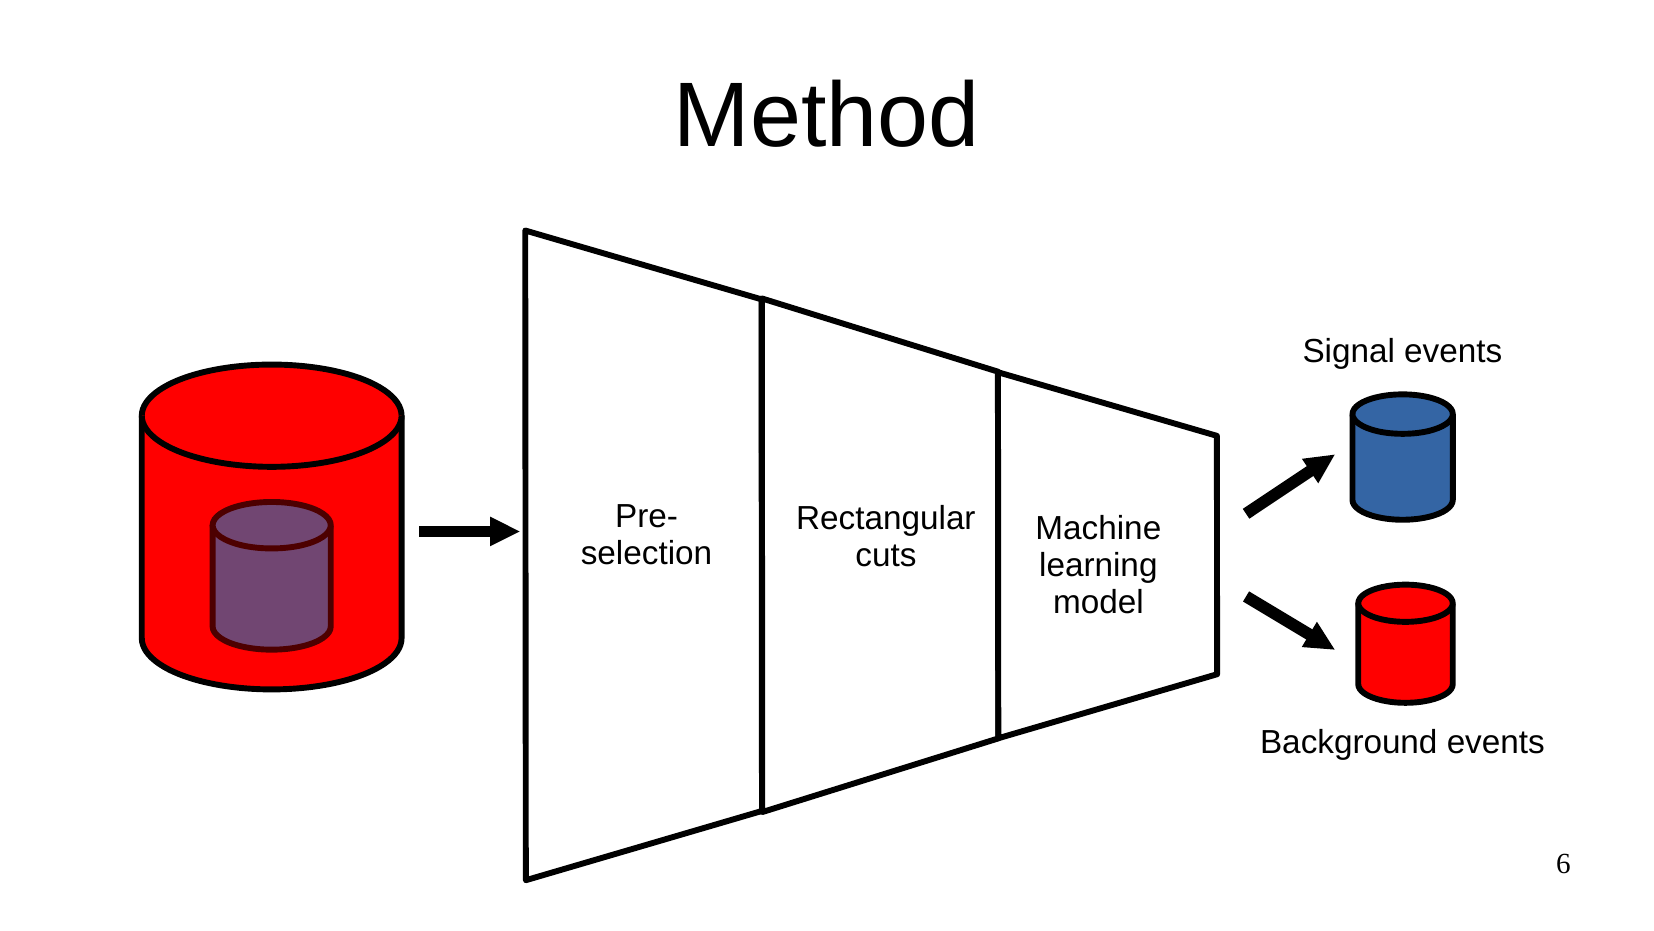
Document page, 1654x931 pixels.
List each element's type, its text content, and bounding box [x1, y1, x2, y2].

text_box [1352, 394, 1453, 520]
text_box Background events [1240, 715, 1565, 768]
title Method [82, 37, 1571, 193]
text_box Machine learning model [998, 501, 1199, 628]
text_box [141, 364, 402, 690]
text_box [525, 230, 1218, 881]
text_box [1358, 584, 1453, 703]
text_box Rectangular cuts [767, 491, 998, 591]
text_box Signal events [1269, 324, 1536, 384]
text_box Pre-selection [549, 490, 745, 589]
